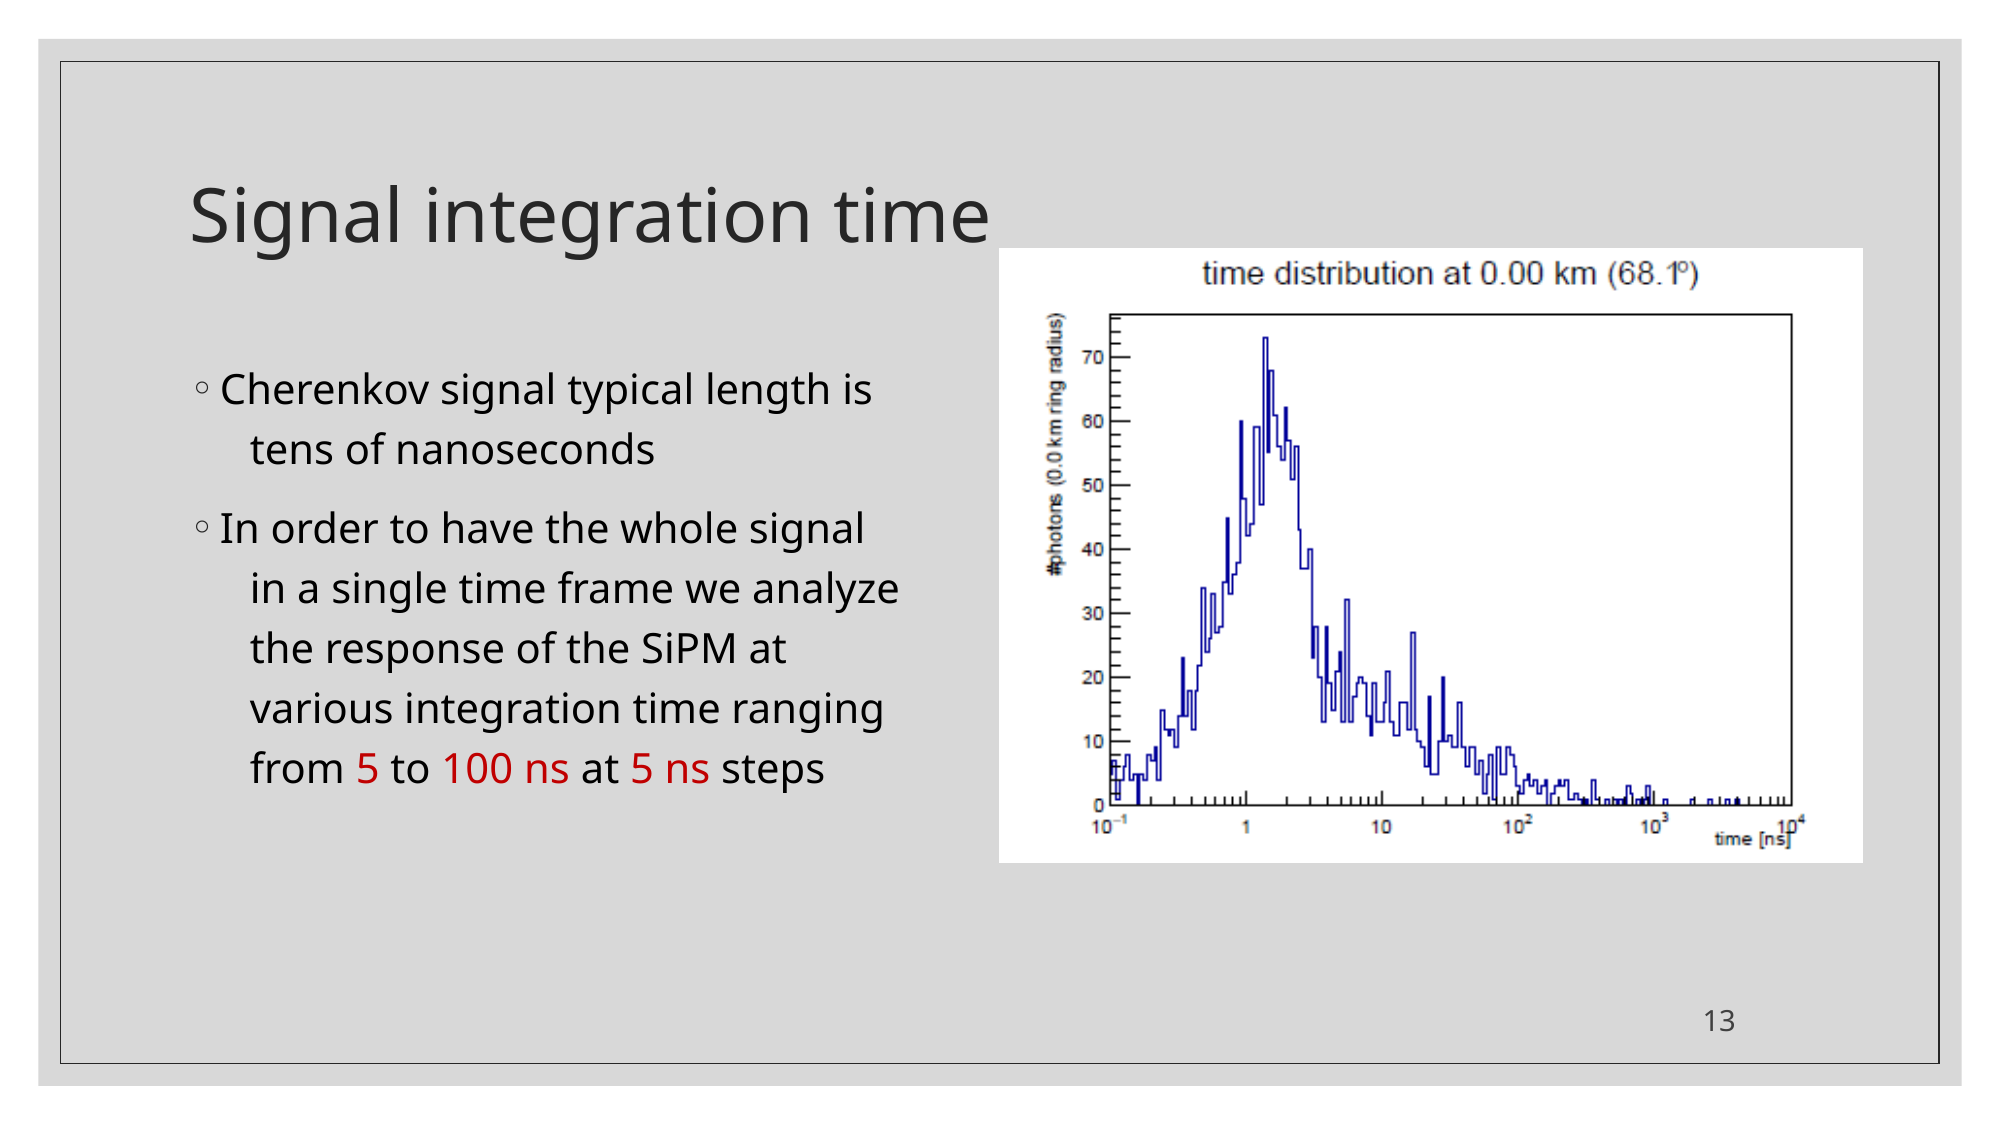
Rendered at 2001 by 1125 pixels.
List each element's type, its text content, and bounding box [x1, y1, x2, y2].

text_box [1687, 990, 1825, 1051]
list Cherenkov signal typical length is tens of nanoseconds In order to have the whole signal in a single time frame we analyze the response of the SiPM at various integration time ranging from 5 to 100 ns at 5 ns steps [174, 345, 921, 977]
title Signal integration time [174, 105, 1825, 331]
picture [999, 248, 1863, 863]
